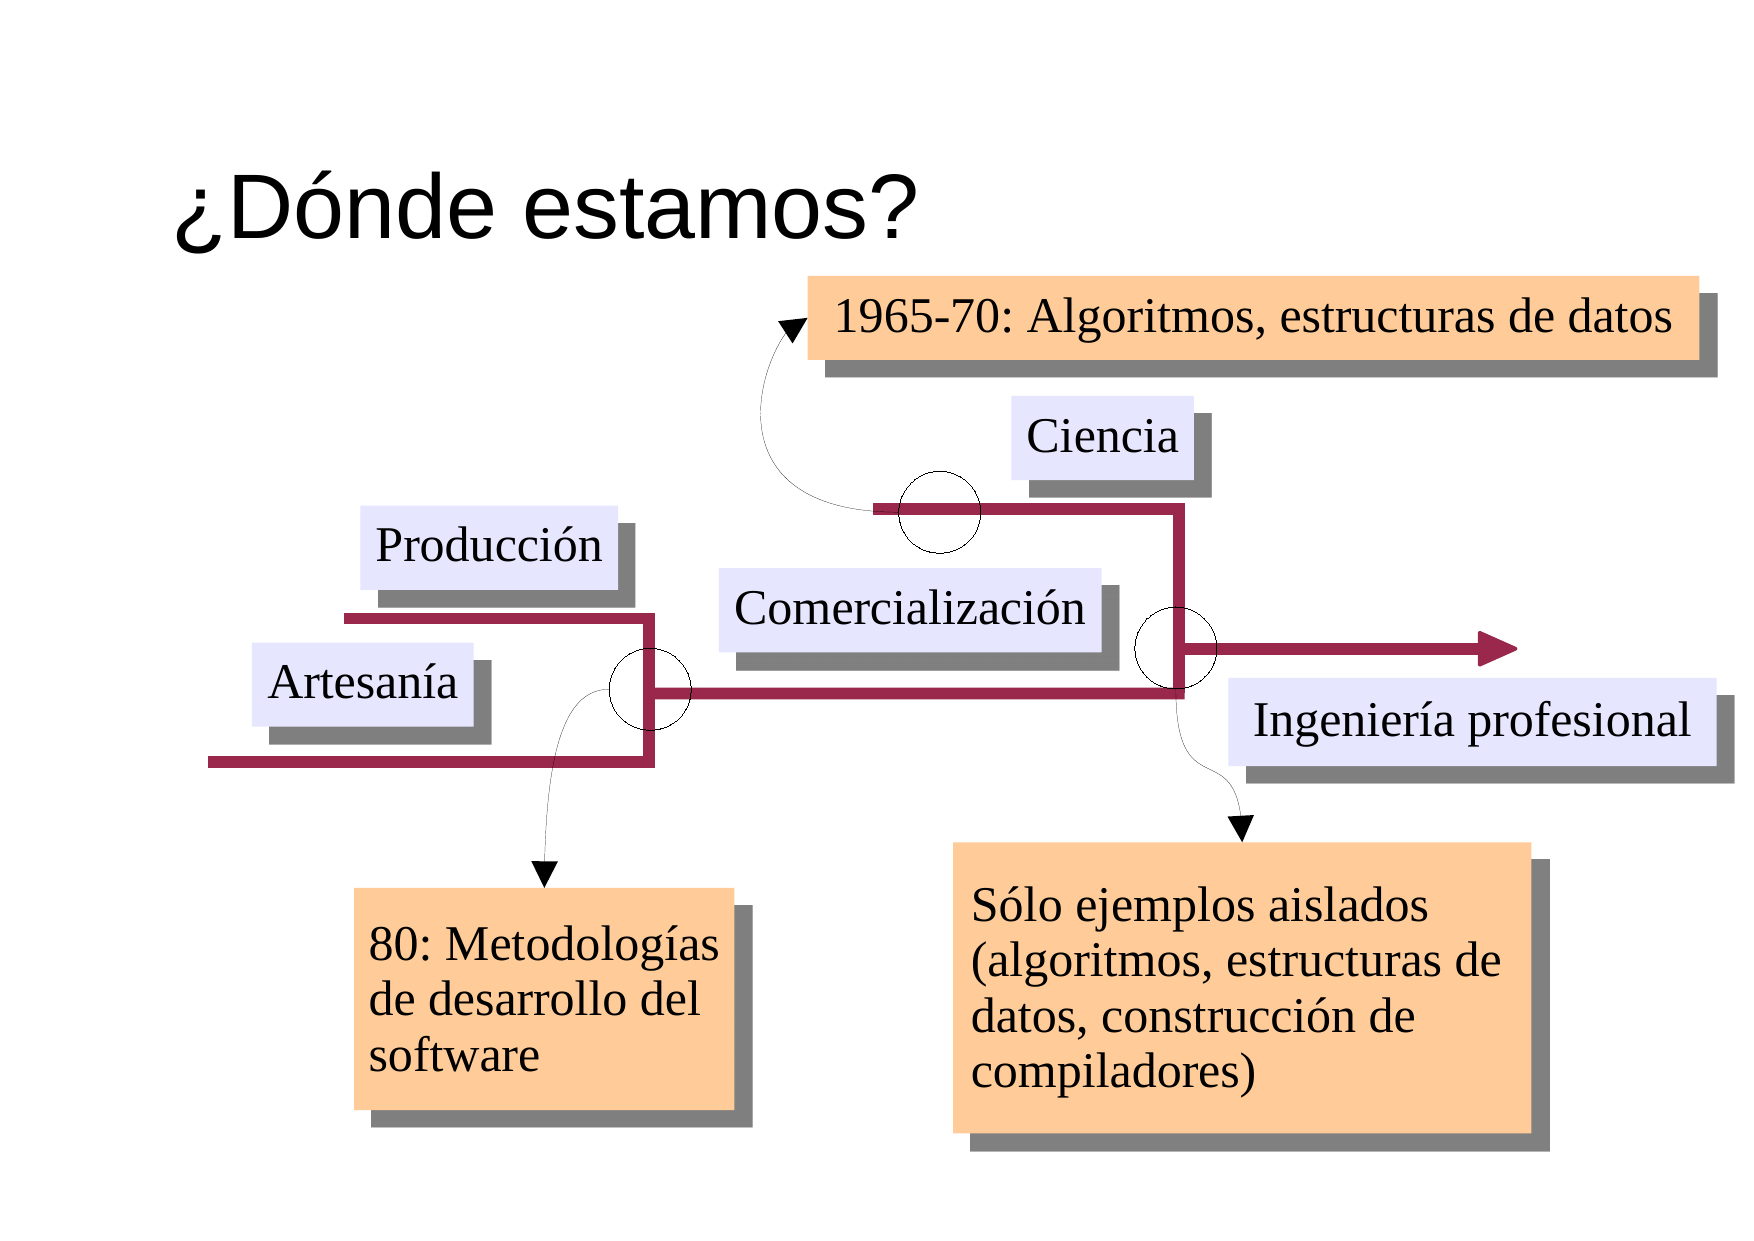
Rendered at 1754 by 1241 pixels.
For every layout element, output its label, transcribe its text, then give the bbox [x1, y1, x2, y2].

text_box 80: Metodologías de desarrollo del software [354, 887, 735, 1111]
text_box Artesanía [251, 642, 474, 727]
text_box 1965-70: Algoritmos, estructuras de datos [807, 275, 1700, 360]
text_box Producción [360, 505, 619, 590]
title ¿Dónde estamos? [168, 95, 1627, 318]
text_box Sólo ejemplos aislados (algoritmos, estructuras de datos, construcción de compiladores) [953, 842, 1532, 1134]
text_box Ciencia [1011, 395, 1194, 481]
text_box Ingeniería profesional [1228, 677, 1717, 767]
text_box Comercialización [718, 568, 1102, 653]
